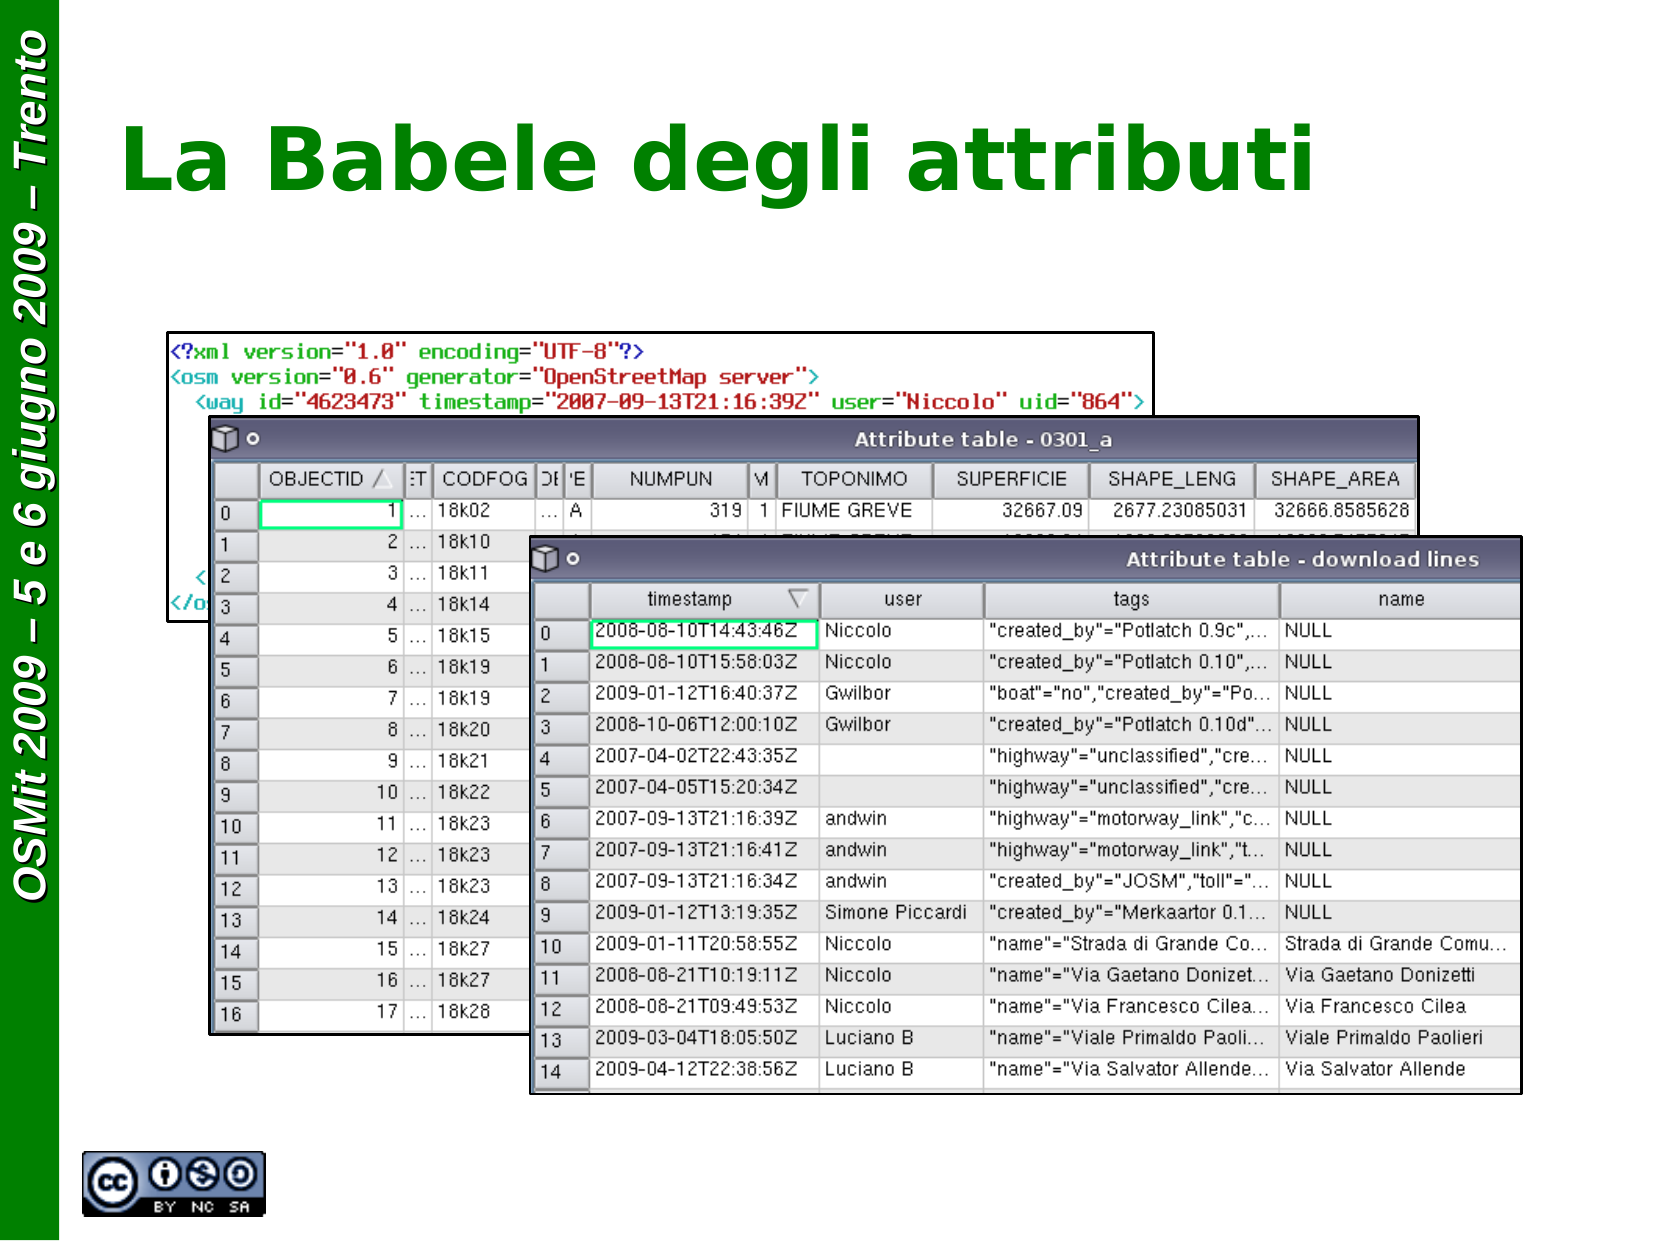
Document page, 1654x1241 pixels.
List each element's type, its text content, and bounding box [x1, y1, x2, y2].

picture [531, 537, 1521, 1093]
picture [82, 1151, 266, 1217]
picture [211, 417, 1418, 1034]
picture [168, 334, 1152, 621]
title La Babele degli attributi [118, 64, 1394, 257]
